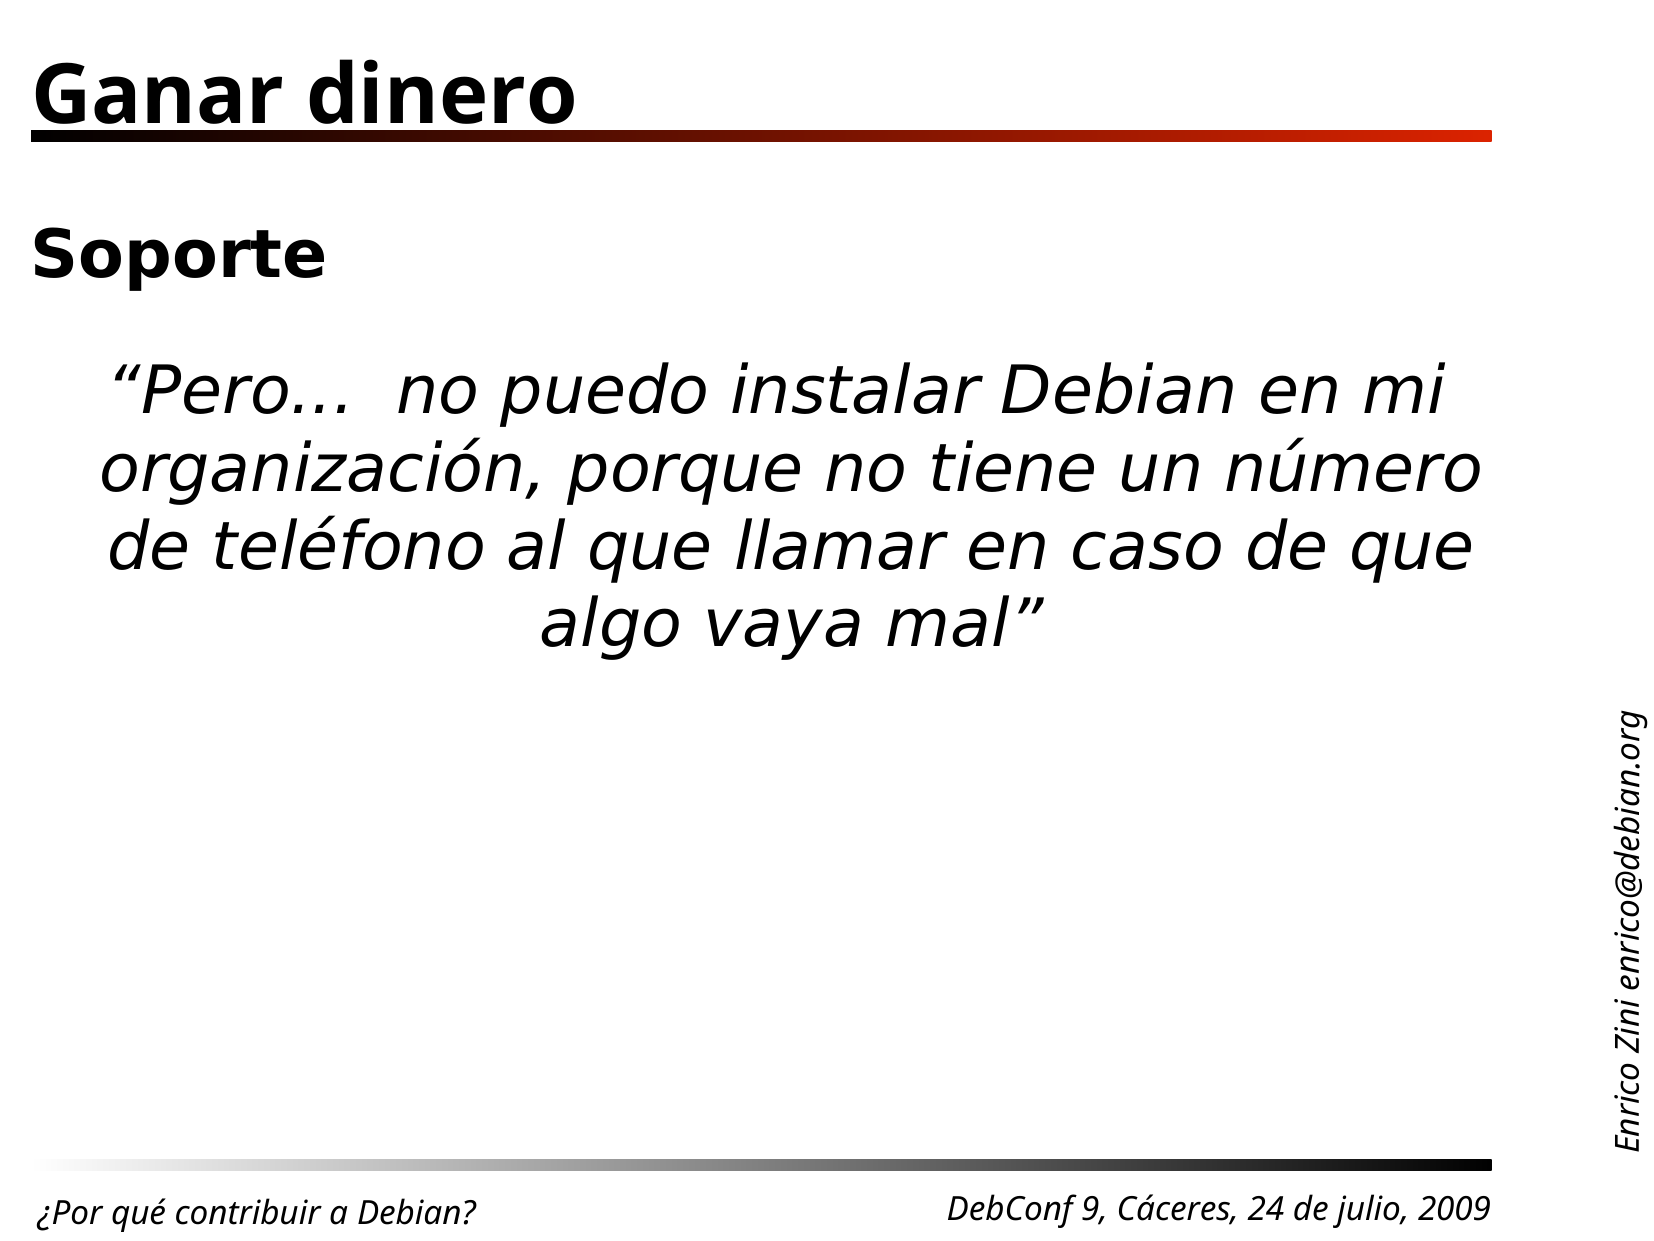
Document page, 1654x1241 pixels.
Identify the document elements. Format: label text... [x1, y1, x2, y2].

text_box Soporte “Pero... no puedo instalar Debian en mi organización, porque no tiene un número de teléfono al que llamar en caso de que algo vaya mal” [30, 215, 1495, 1089]
text_box Ganar dinero [31, 34, 1438, 168]
